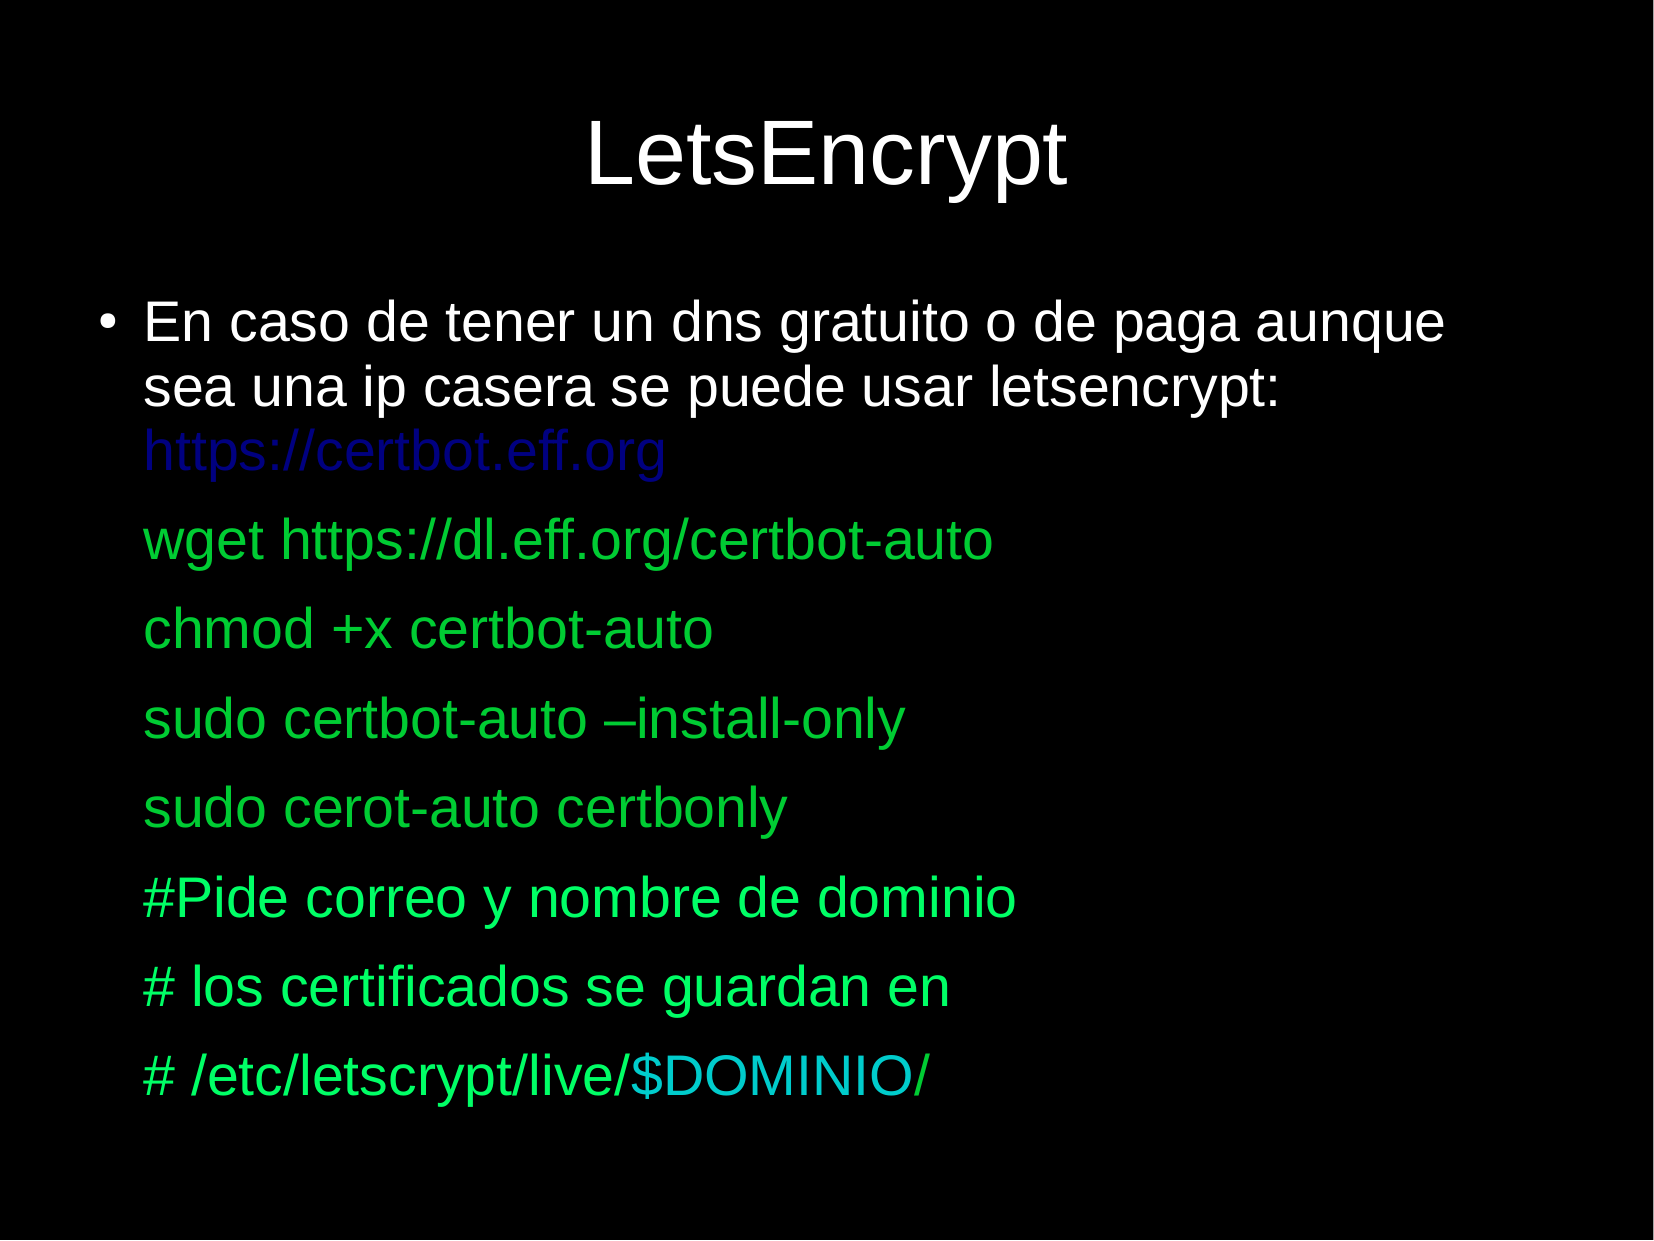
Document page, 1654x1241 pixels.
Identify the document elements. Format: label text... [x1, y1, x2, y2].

list En caso de tener un dns gratuito o de paga aunque sea una ip casera se puede usar letsencrypt: https://certbot.eff.org wget https://dl.eff.org/certbot-auto chmod +x certbot-auto sudo certbot-auto –install-only sudo cerot-auto certbonly #Pide correo y nombre de dominio # los certificados se guardan en # /etc/letscrypt/live/$DOMINIO/ [82, 290, 1538, 1111]
title LetsEncrypt [82, 49, 1571, 257]
